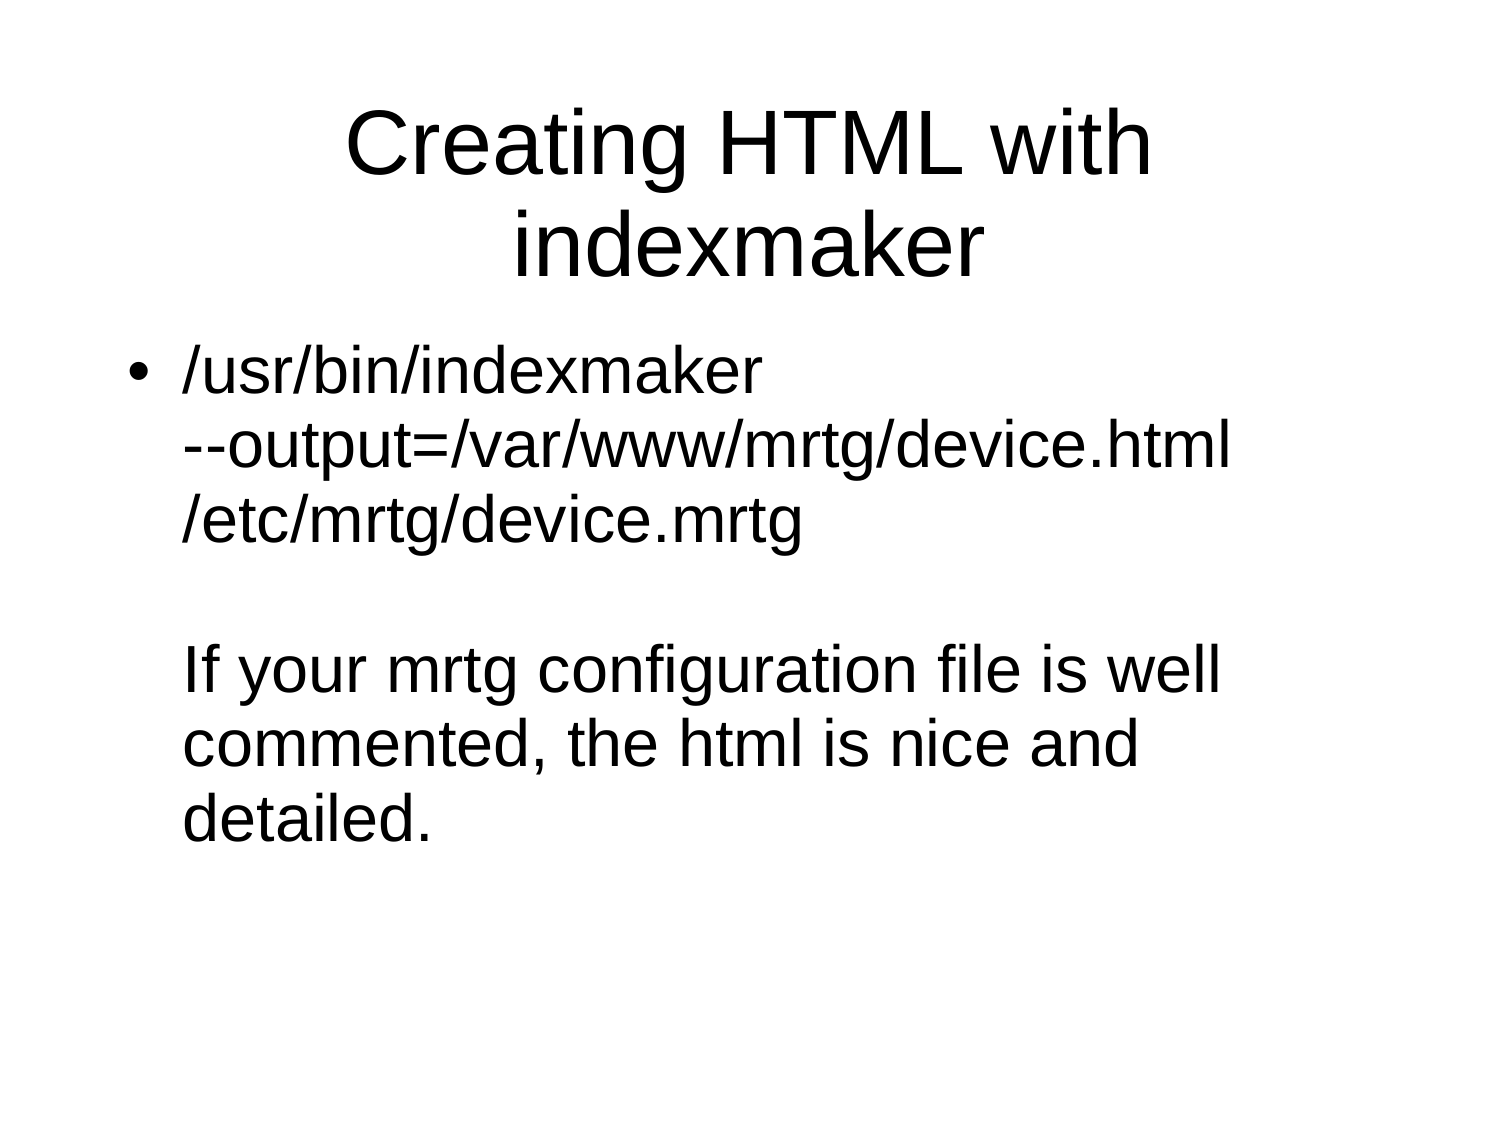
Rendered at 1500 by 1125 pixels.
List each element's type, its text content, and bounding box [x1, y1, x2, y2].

title Creating HTML with indexmaker [112, 76, 1388, 312]
list /usr/bin/indexmaker --output=/var/www/mrtg/device.html /etc/mrtg/device.mrtg If your mrtg configuration file is well commented, the html is nice and detailed. [112, 324, 1388, 1001]
